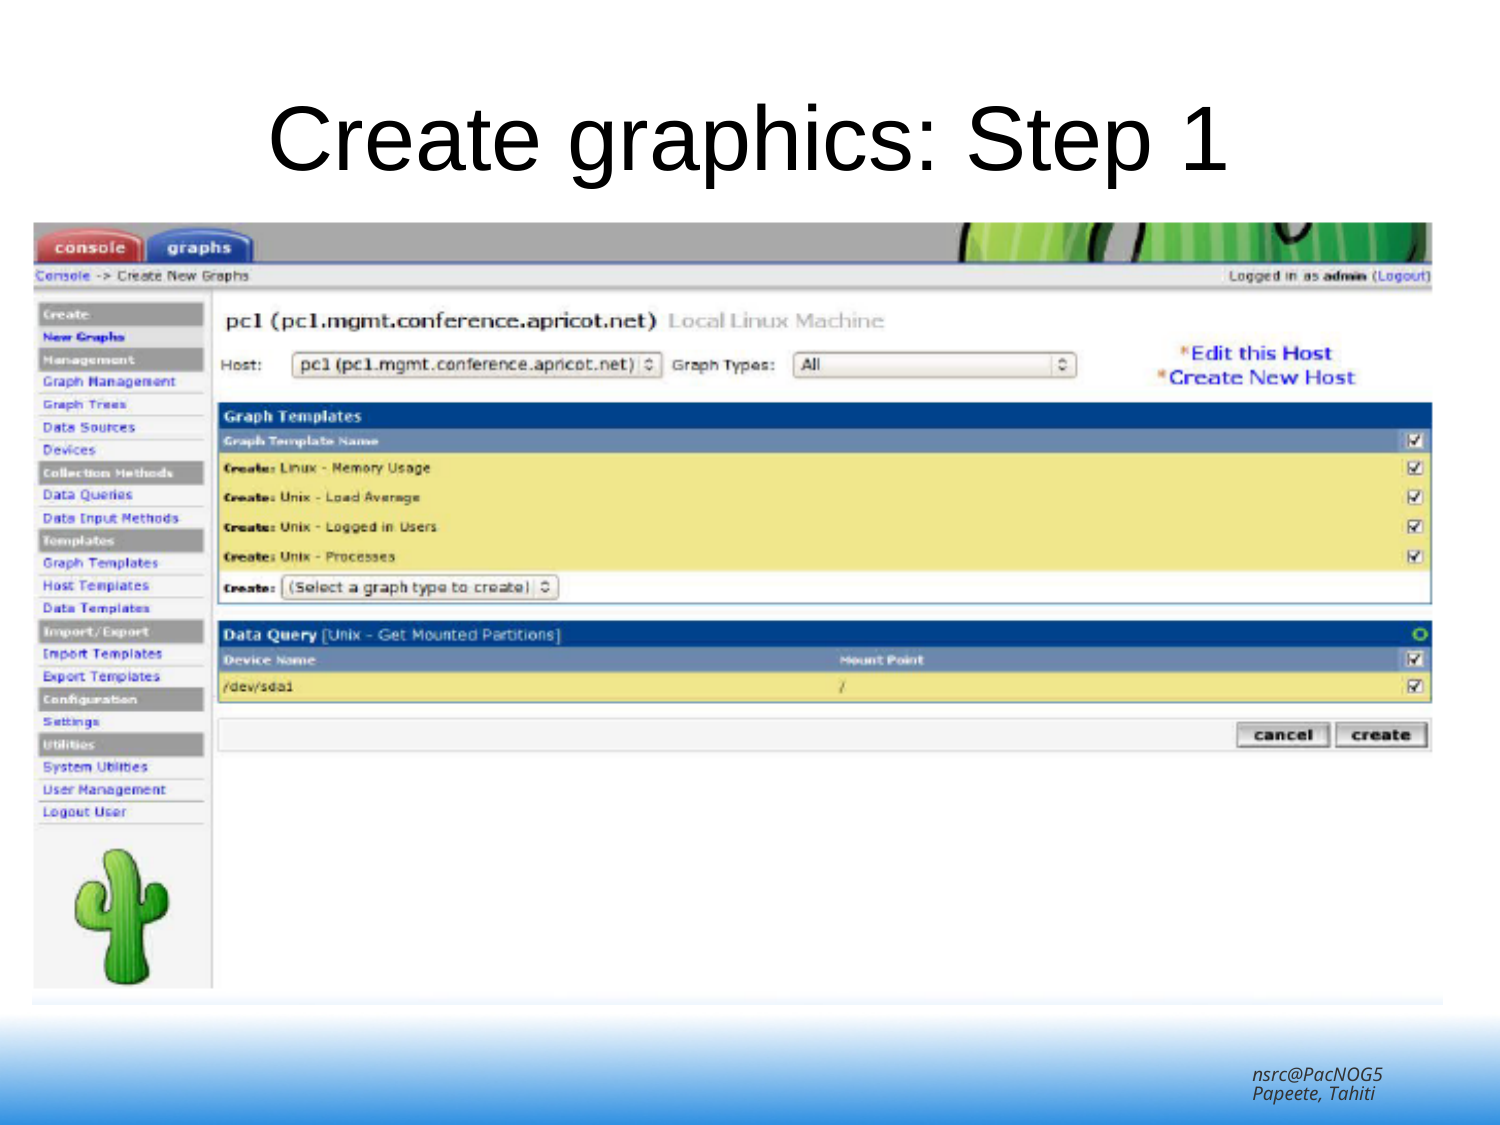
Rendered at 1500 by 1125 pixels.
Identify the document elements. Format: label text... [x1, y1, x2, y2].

picture [0, 1012, 1500, 1125]
title Create graphics: Step 1 [74, 37, 1425, 217]
picture [32, 217, 1443, 1005]
